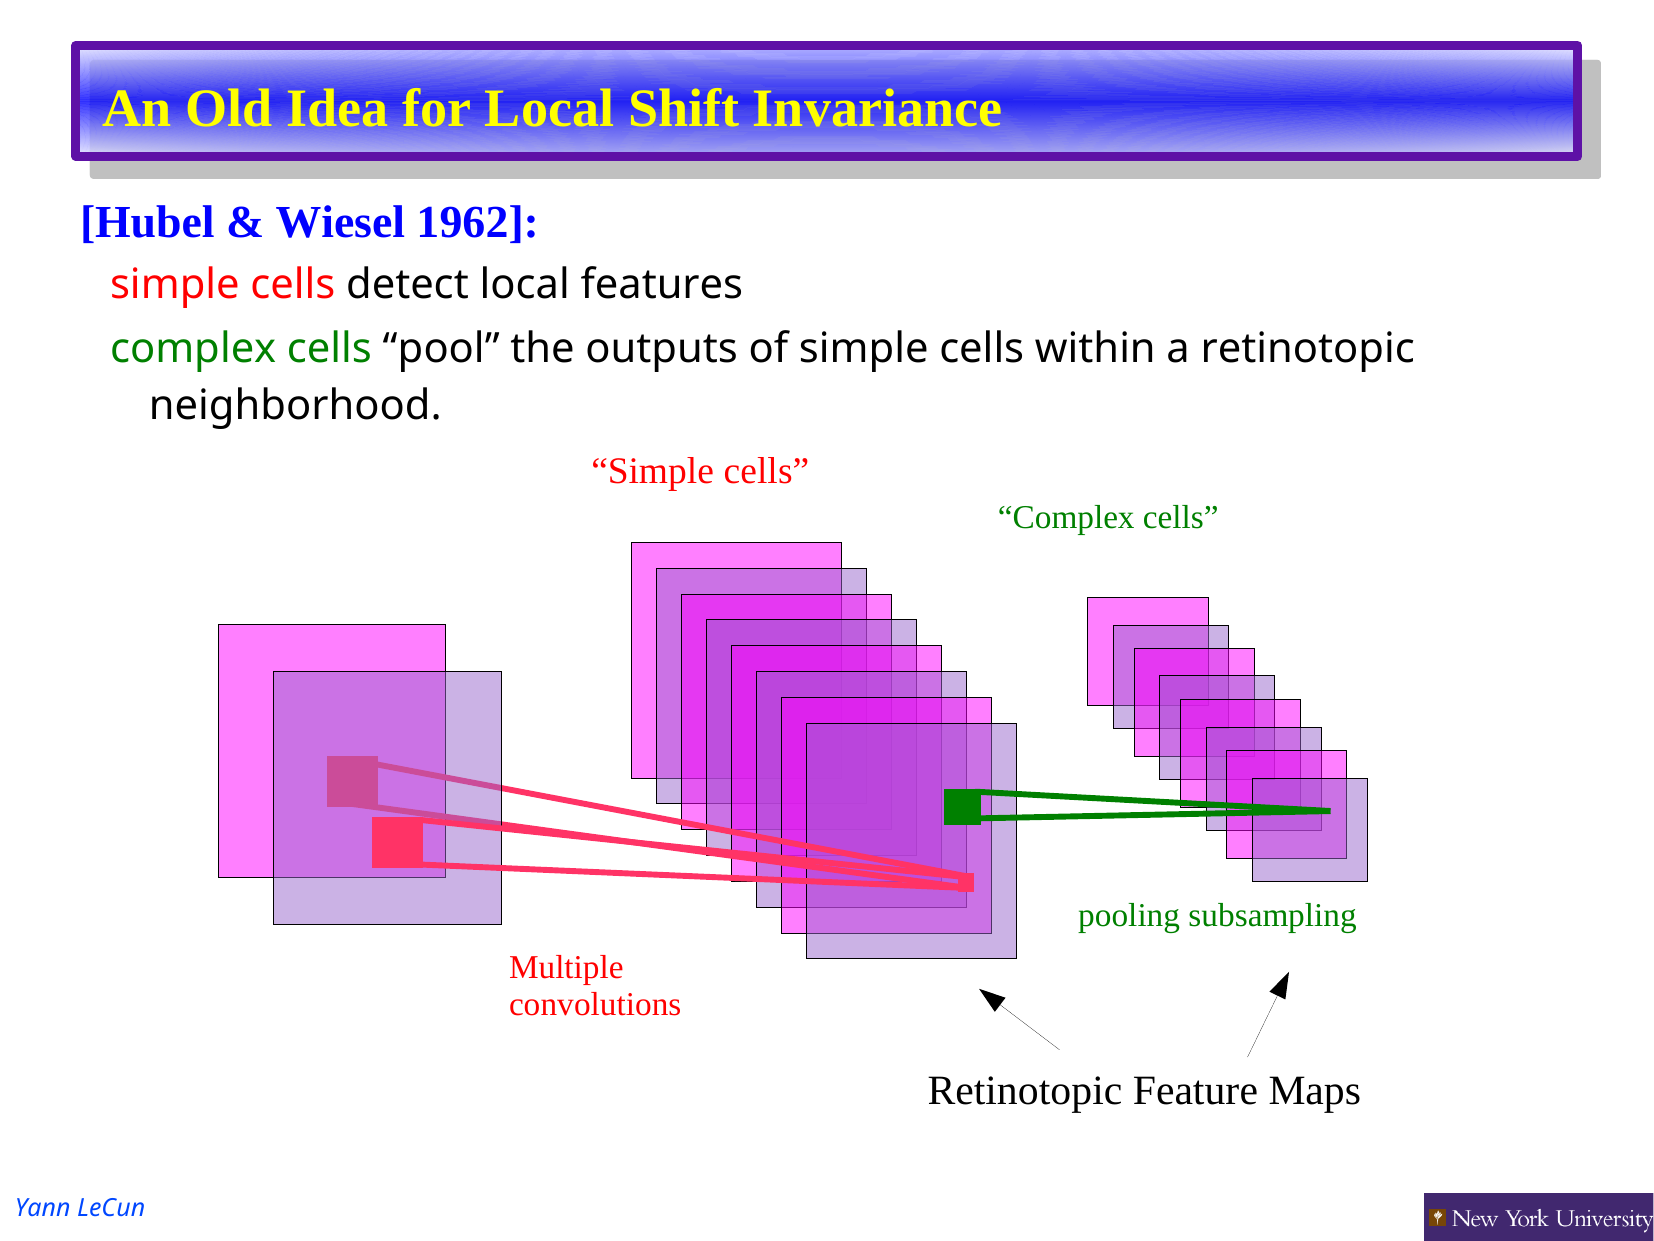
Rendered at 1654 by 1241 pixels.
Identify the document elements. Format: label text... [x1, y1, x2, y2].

text_box [631, 542, 1017, 959]
text_box Multiple convolutions [509, 949, 801, 1094]
text_box pooling subsampling [1078, 897, 1368, 1042]
list [Hubel & Wiesel 1962]: simple cells detect local features complex cells “pool” the outputs of simple cells within a retinotopic neighborhood. [80, 196, 1453, 1114]
text_box [218, 624, 502, 925]
text_box [706, 831, 885, 865]
text_box [731, 859, 887, 881]
picture [1424, 1193, 1654, 1241]
text_box Retinotopic Feature Maps [927, 1066, 1362, 1118]
text_box [681, 826, 701, 830]
title An Old Idea for Local Shift Invariance [75, 45, 1578, 157]
text_box [1087, 597, 1368, 882]
text_box “Simple cells” [591, 450, 932, 532]
text_box “Complex cells” [997, 499, 1352, 578]
